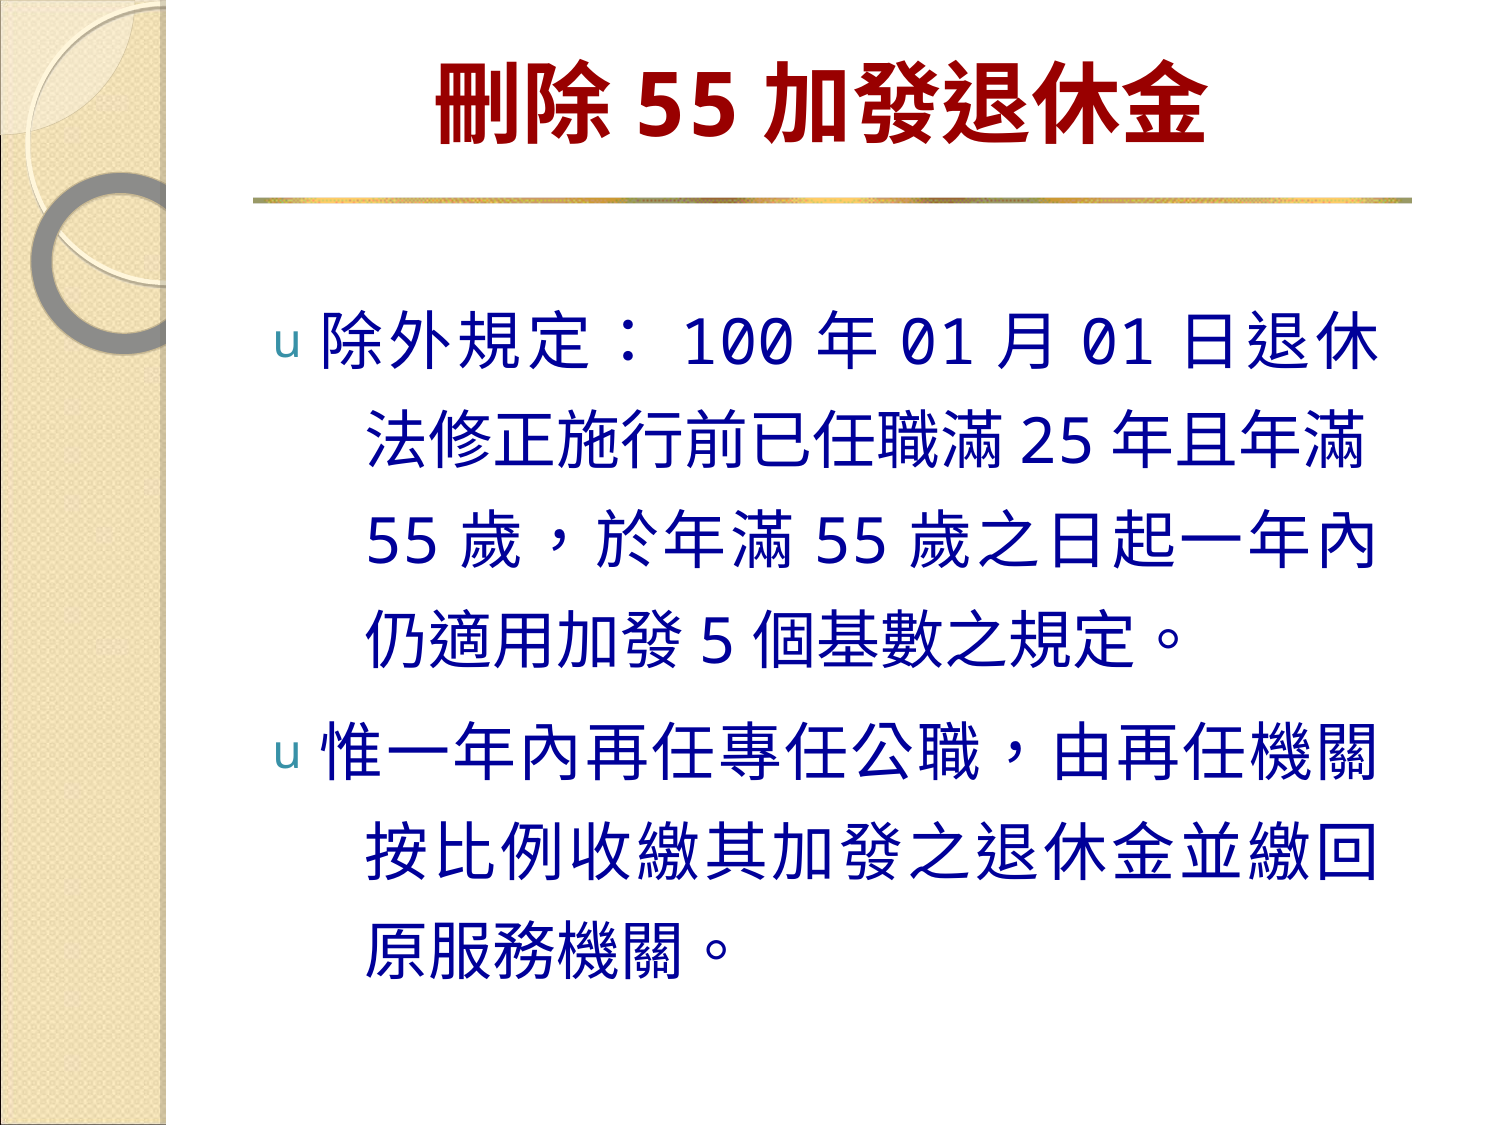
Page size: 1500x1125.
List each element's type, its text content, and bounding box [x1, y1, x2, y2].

title 刪除55加發退休金 [218, 16, 1426, 185]
list 除外規定：100年01月01日退休法修正施行前已任職滿25年且年滿55歲，於年滿55歲之日起一年內仍適用加發5個基數之規定。 惟一年內再任專任公職，由再任機關按比例收繳其加發之退休金並繳回原服務機關。 [234, 269, 1395, 1001]
picture [253, 192, 1412, 212]
